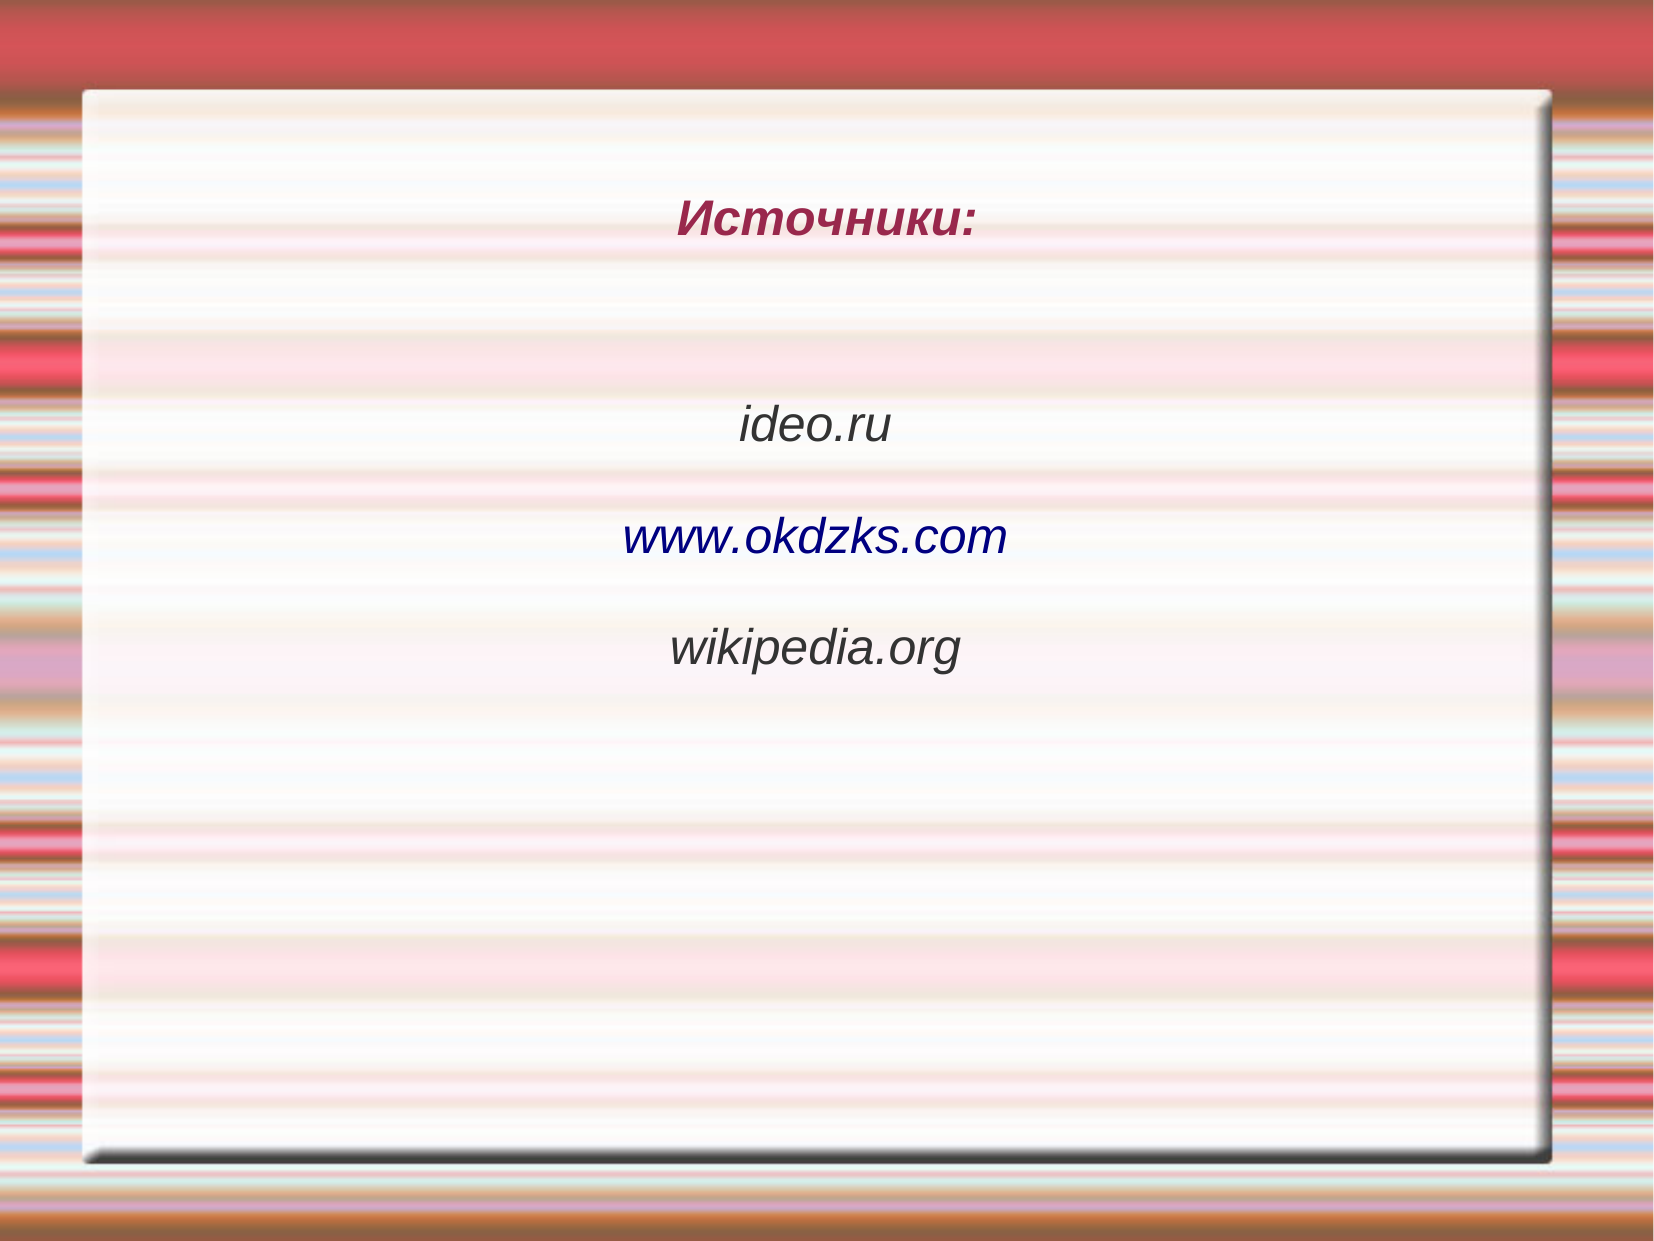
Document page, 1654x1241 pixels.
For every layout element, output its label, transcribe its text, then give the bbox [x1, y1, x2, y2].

picture [0, 0, 1654, 1241]
list ideo.ru www.okdzks.com wikipedia.org [124, 340, 1506, 1123]
title Источники: [121, 114, 1534, 322]
